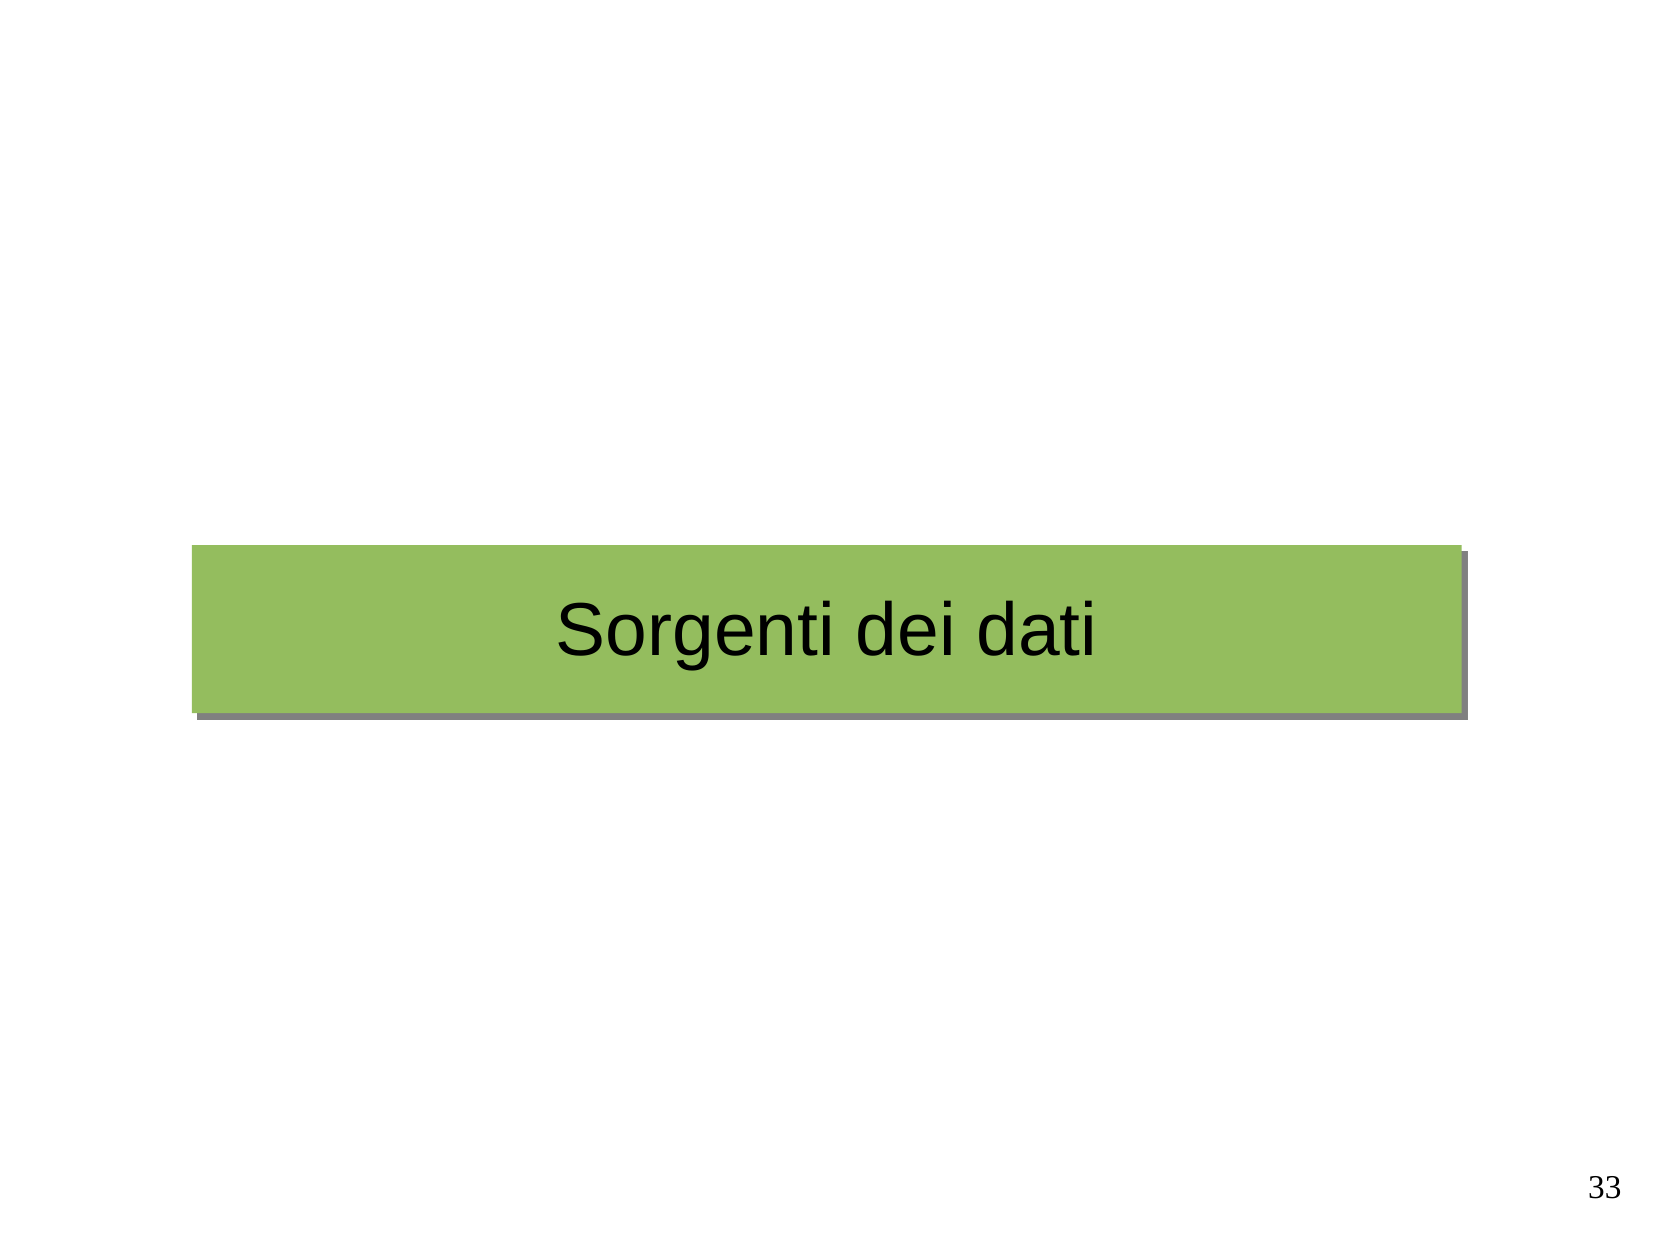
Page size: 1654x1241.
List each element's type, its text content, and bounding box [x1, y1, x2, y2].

text_box Sorgenti dei dati [191, 545, 1462, 714]
